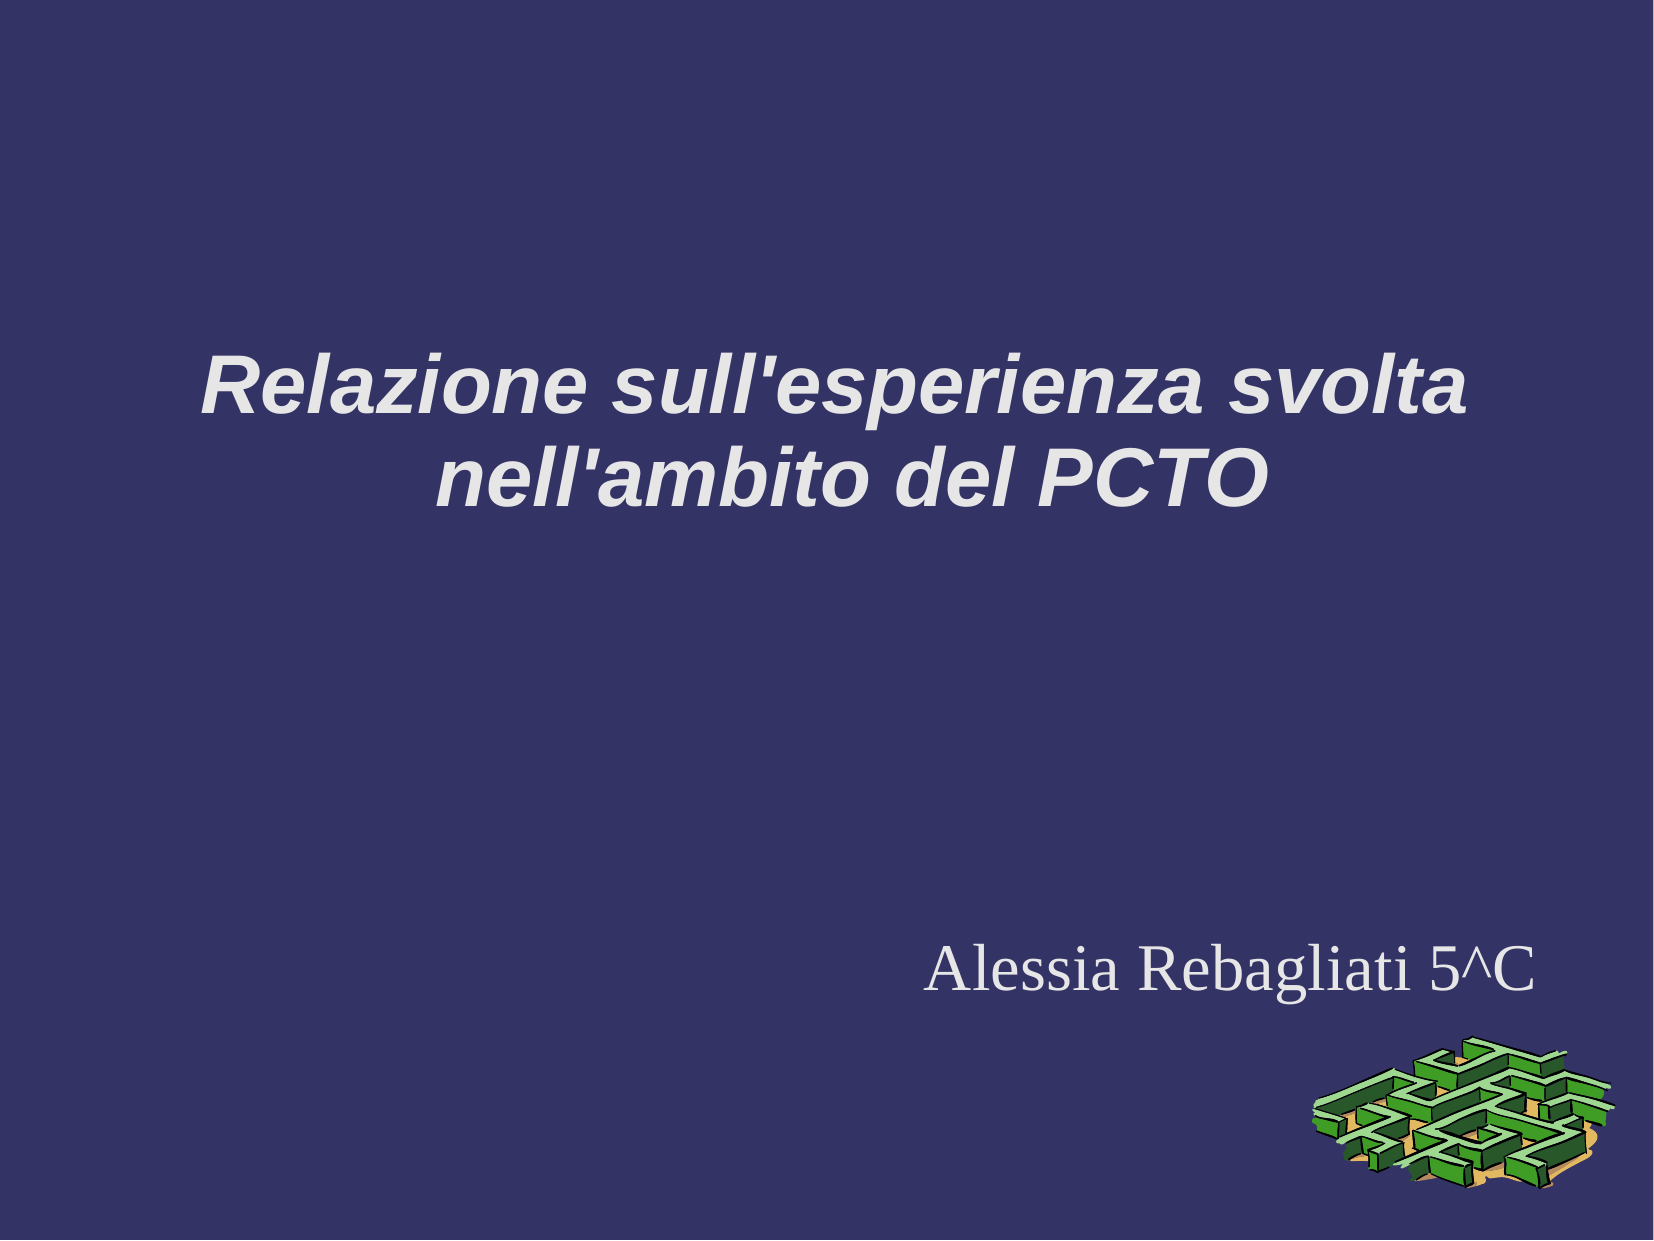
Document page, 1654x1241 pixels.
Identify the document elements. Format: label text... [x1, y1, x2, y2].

title Relazione sull'esperienza svolta nell'ambito del PCTO [128, 212, 1542, 650]
subtitle Alessia Rebagliati 5^C [200, 576, 1592, 1241]
